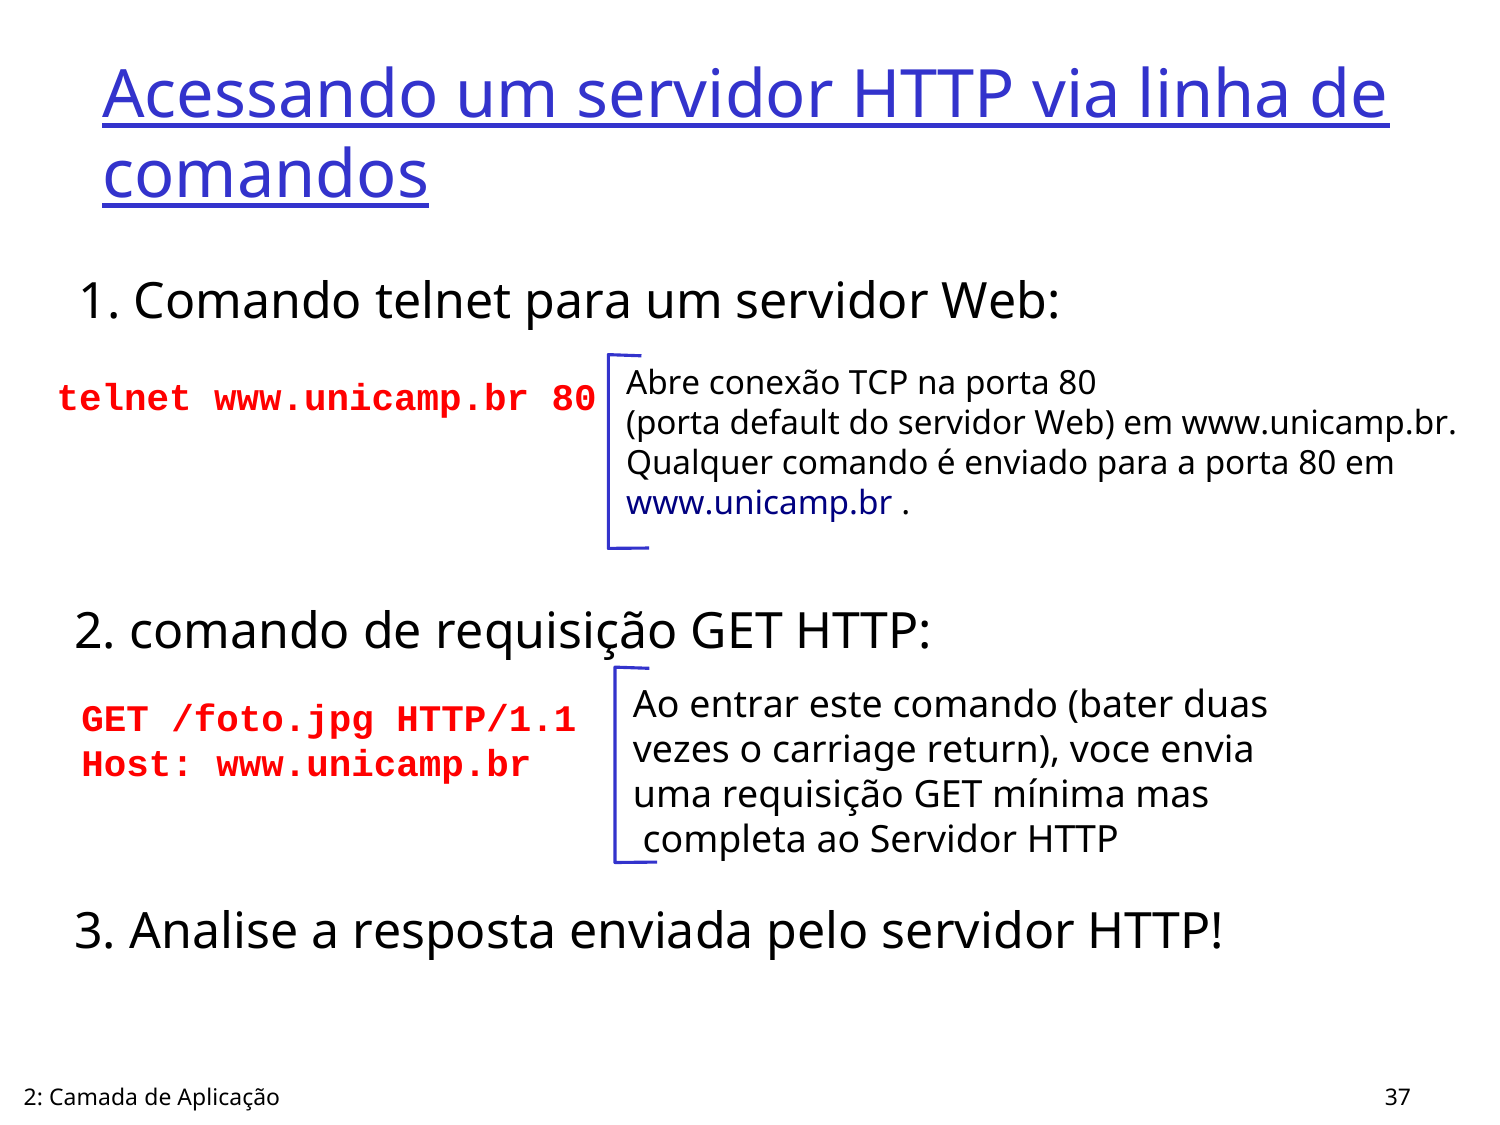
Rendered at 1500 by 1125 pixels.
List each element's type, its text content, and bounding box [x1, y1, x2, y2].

text_box 3. Analise a resposta enviada pelo servidor HTTP! [59, 890, 1388, 968]
text_box 2. comando de requisição GET HTTP: [59, 590, 1388, 668]
title Acessando um servidor HTTP via linha de comandos [87, 37, 1475, 225]
text_box Abre conexão TCP na porta 80 (porta default do servidor Web) em www.unicamp.br. Qualquer comando é enviado para a porta 80 em www.unicamp.br . [611, 353, 1474, 535]
list 1. Comando telnet para um servidor Web: [64, 260, 1393, 365]
text_box GET /foto.jpg HTTP/1.1 Host: www.unicamp.br [66, 686, 592, 792]
text_box Ao entrar este comando (bater duas vezes o carriage return), voce envia uma requisição GET mínima mas completa ao Servidor HTTP [618, 672, 1284, 868]
text_box telnet www.unicamp.br 80 [41, 365, 606, 427]
